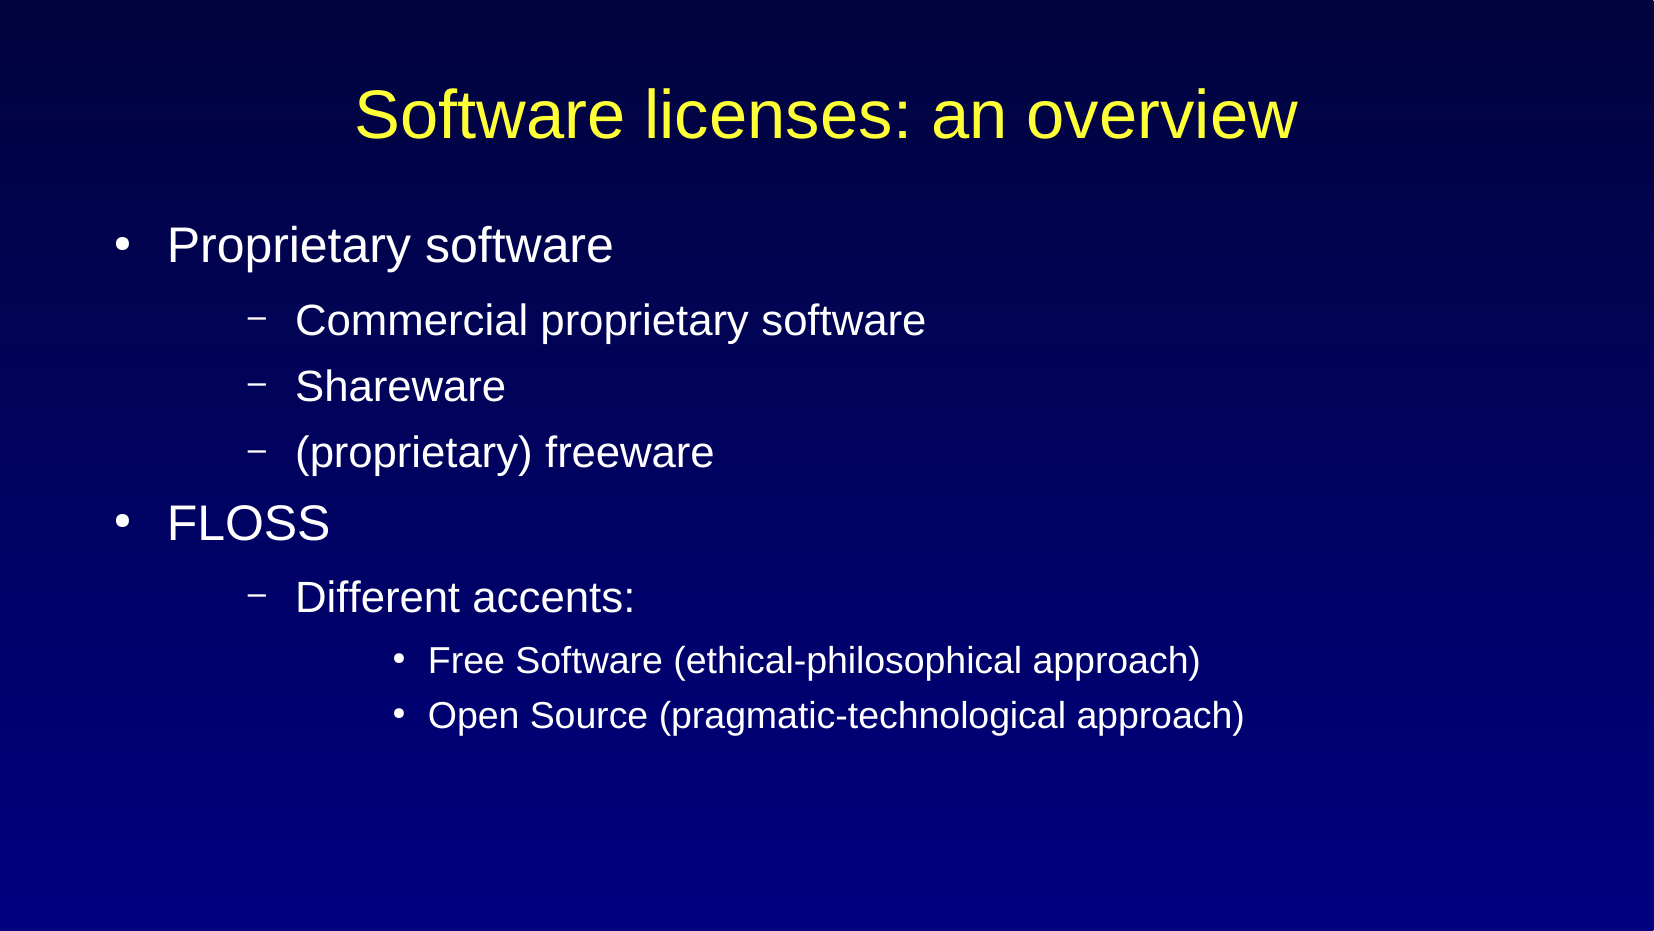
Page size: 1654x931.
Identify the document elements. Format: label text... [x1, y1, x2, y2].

title Software licenses: an overview [82, 37, 1571, 193]
list Proprietary software Commercial proprietary software Shareware (proprietary) freeware FLOSS Different accents: Free Software (ethical-philosophical approach) Open Source (pragmatic-technological approach) [82, 217, 1571, 758]
